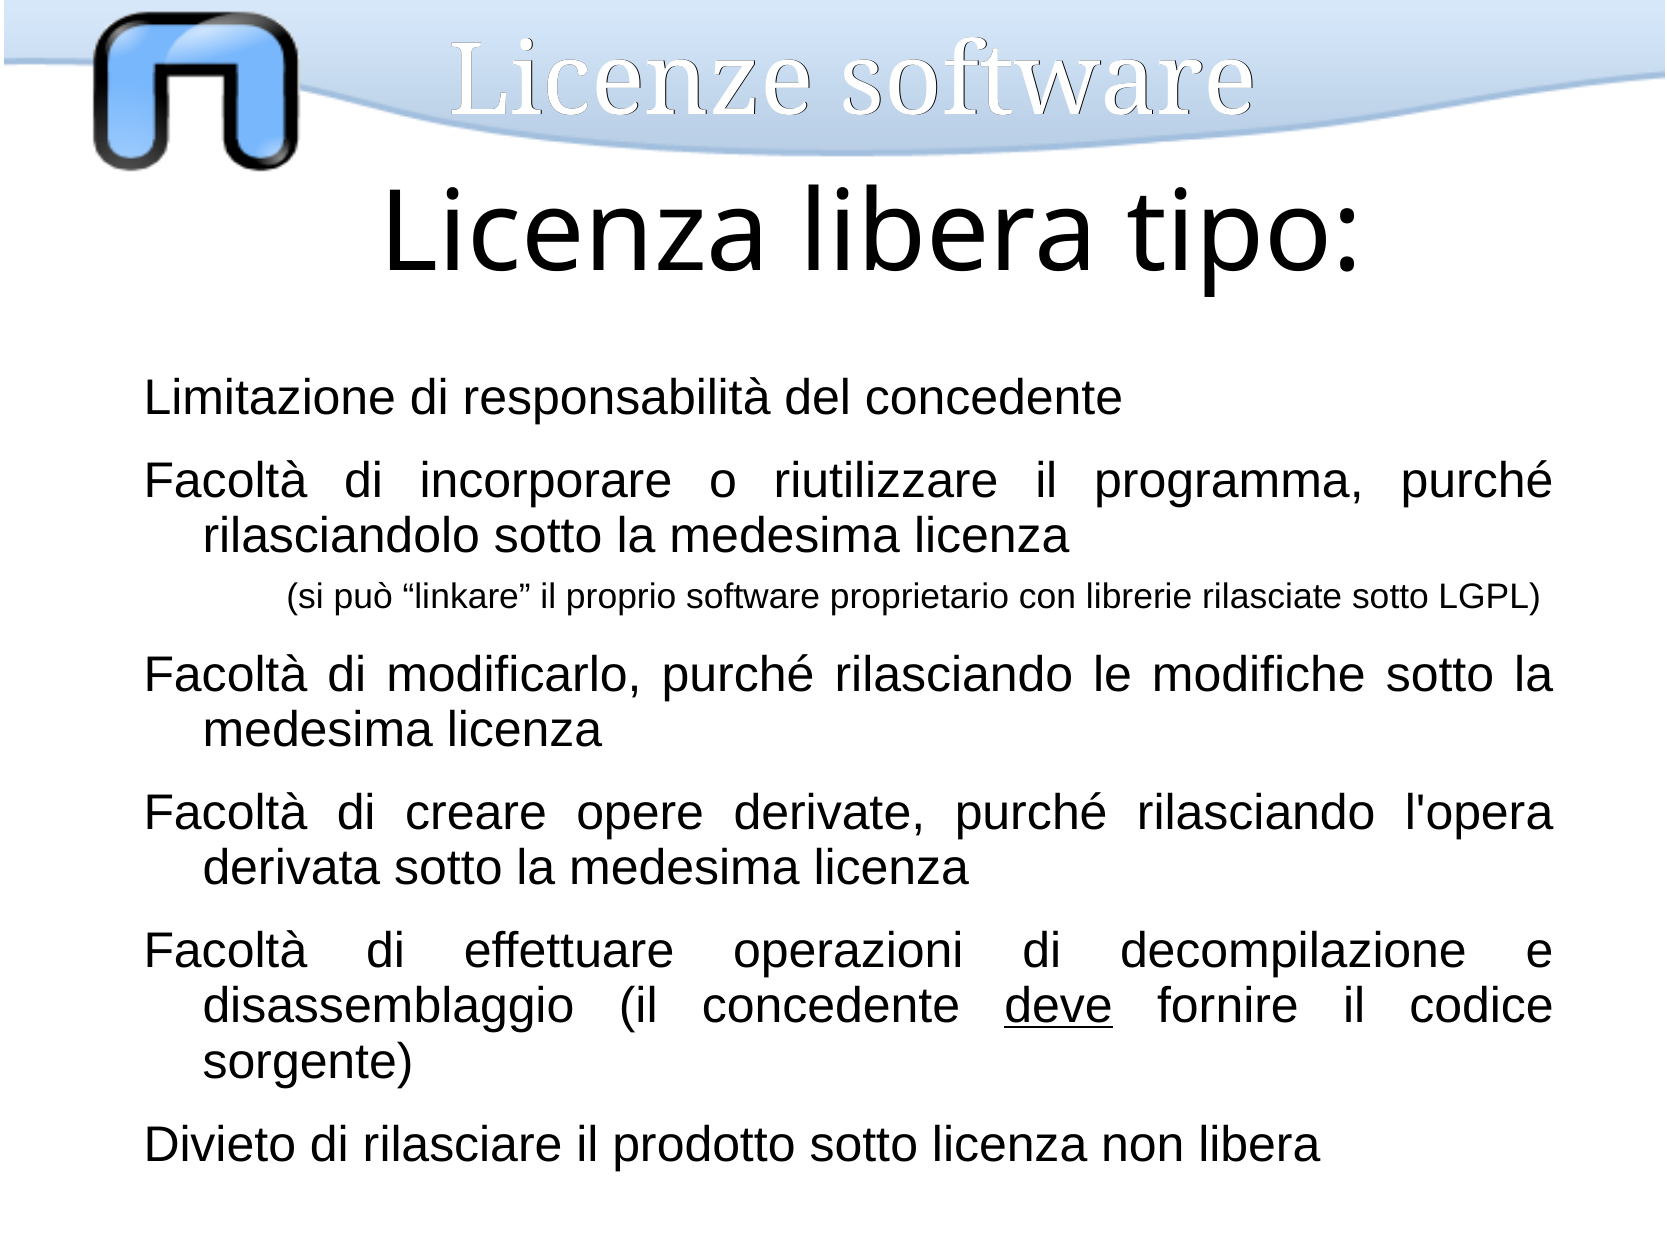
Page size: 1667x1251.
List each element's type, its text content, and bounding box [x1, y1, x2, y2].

picture [0, 0, 407, 1251]
title Licenza libera tipo: [121, 122, 1622, 332]
list Limitazione di responsabilità del concedente Facoltà di incorporare o riutilizzare il programma, purché rilasciandolo sotto la medesima licenza (si può “linkare” il proprio software proprietario con librerie rilasciate sotto LGPL) Facoltà di modificarlo, purché rilasciando le modifiche sotto la medesima licenza Facoltà di creare opere derivate, purché rilasciando l'opera derivata sotto la medesima licenza Facoltà di effettuare operazioni di decompilazione e disassemblaggio (il concedente deve fornire il codice sorgente) Divieto di rilasciare il prodotto sotto licenza non libera [101, 287, 1554, 1251]
picture [1443, 0, 1667, 1251]
text_box Licenze software [407, 0, 1443, 168]
